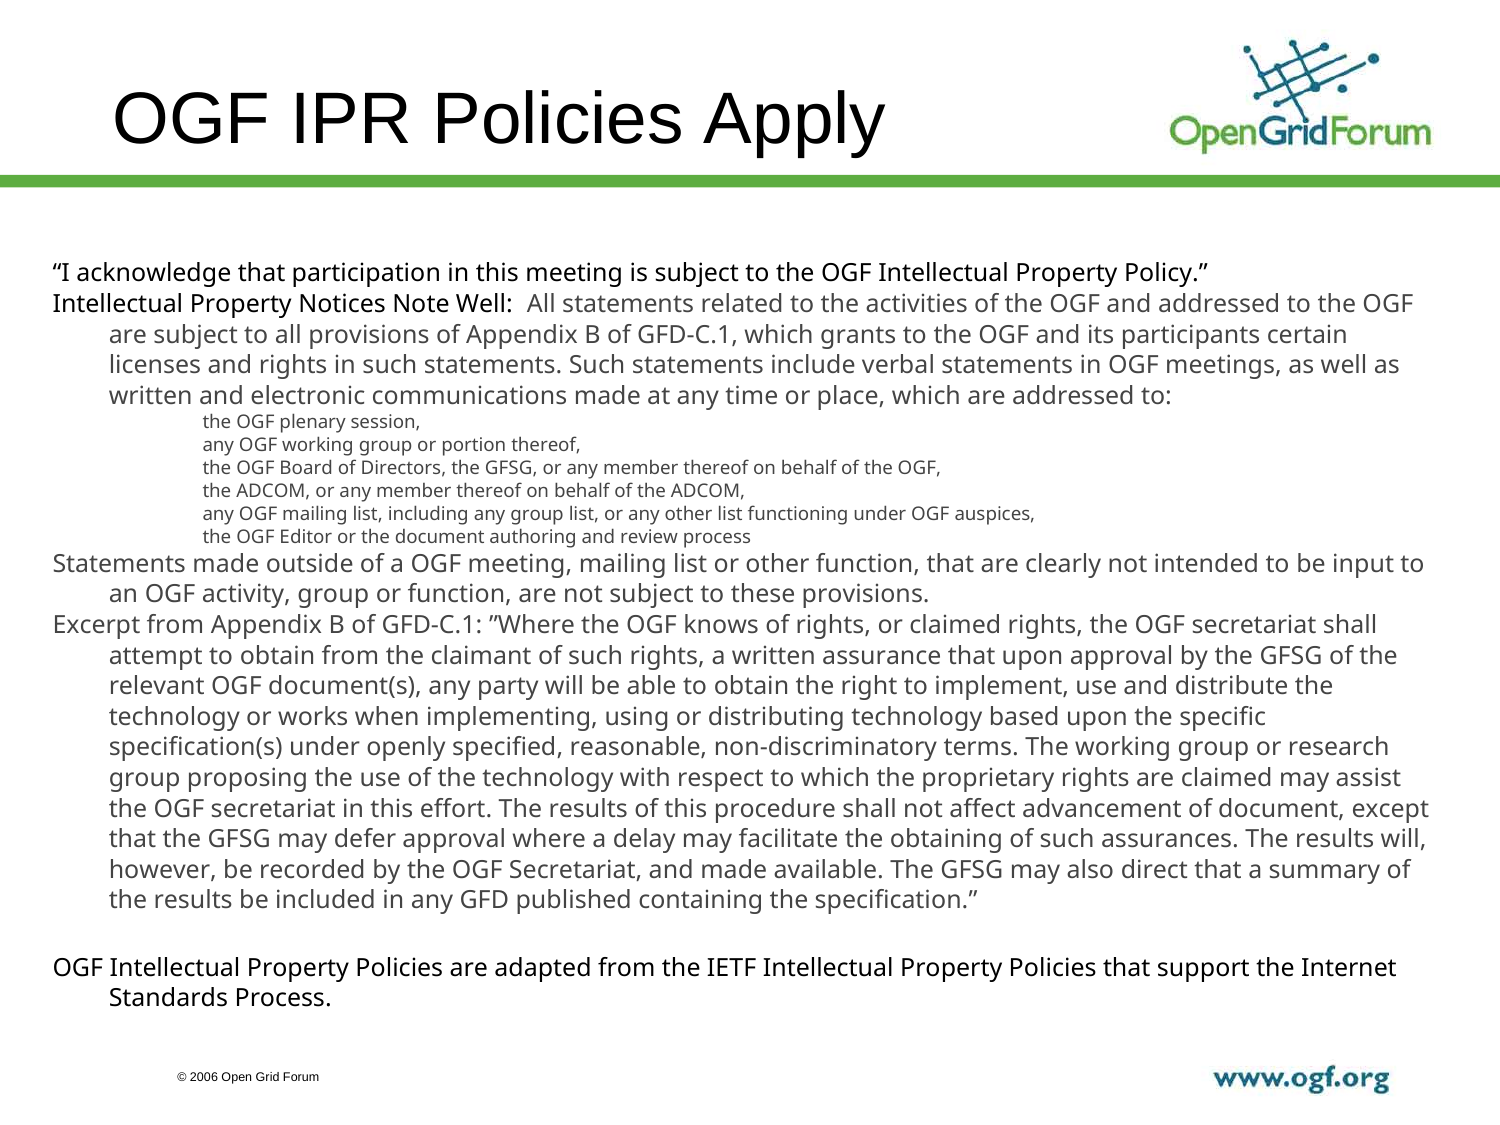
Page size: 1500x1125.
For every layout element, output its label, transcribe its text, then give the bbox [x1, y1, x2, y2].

picture [0, 0, 1500, 174]
title OGF IPR Policies Apply [112, 23, 1388, 215]
list “I acknowledge that participation in this meeting is subject to the OGF Intellectual Property Policy.” Intellectual Property Notices Note Well: All statements related to the activities of the OGF and addressed to the OGF are subject to all provisions of Appendix B of GFD-C.1, which grants to the OGF and its participants certain licenses and rights in such statements. Such statements include verbal statements in OGF meetings, as well as written and electronic communications made at any time or place, which are addressed to: the OGF plenary session, any OGF working group or portion thereof, the OGF Board of Directors, the GFSG, or any member thereof on behalf of the OGF, the ADCOM, or any member thereof on behalf of the ADCOM, any OGF mailing list, including any group list, or any other list functioning under OGF auspices, the OGF Editor or the document authoring and review process Statements made outside of a OGF meeting, mailing list or other function, that are clearly not intended to be input to an OGF activity, group or function, are not subject to these provisions. Excerpt from Appendix B of GFD-C.1: ”Where the OGF knows of rights, or claimed rights, the OGF secretariat shall attempt to obtain from the claimant of such rights, a written assurance that upon approval by the GFSG of the relevant OGF document(s), any party will be able to obtain the right to implement, use and distribute the technology or works when implementing, using or distributing technology based upon the specific specification(s) under openly specified, reasonable, non-discriminatory terms. The working group or research group proposing the use of the technology with respect to which the proprietary rights are claimed may assist the OGF secretariat in this effort. The results of this procedure shall not affect advancement of document, except that the GFSG may defer approval where a delay may facilitate the obtaining of such assurances. The results will, however, be recorded by the OGF Secretariat, and made available. The GFSG may also direct that a summary of the results be included in any GFD published containing the specification.” OGF Intellectual Property Policies are adapted from the IETF Intellectual Property Policies that support the Internet Standards Process. [37, 249, 1450, 1002]
picture [0, 188, 1500, 1125]
